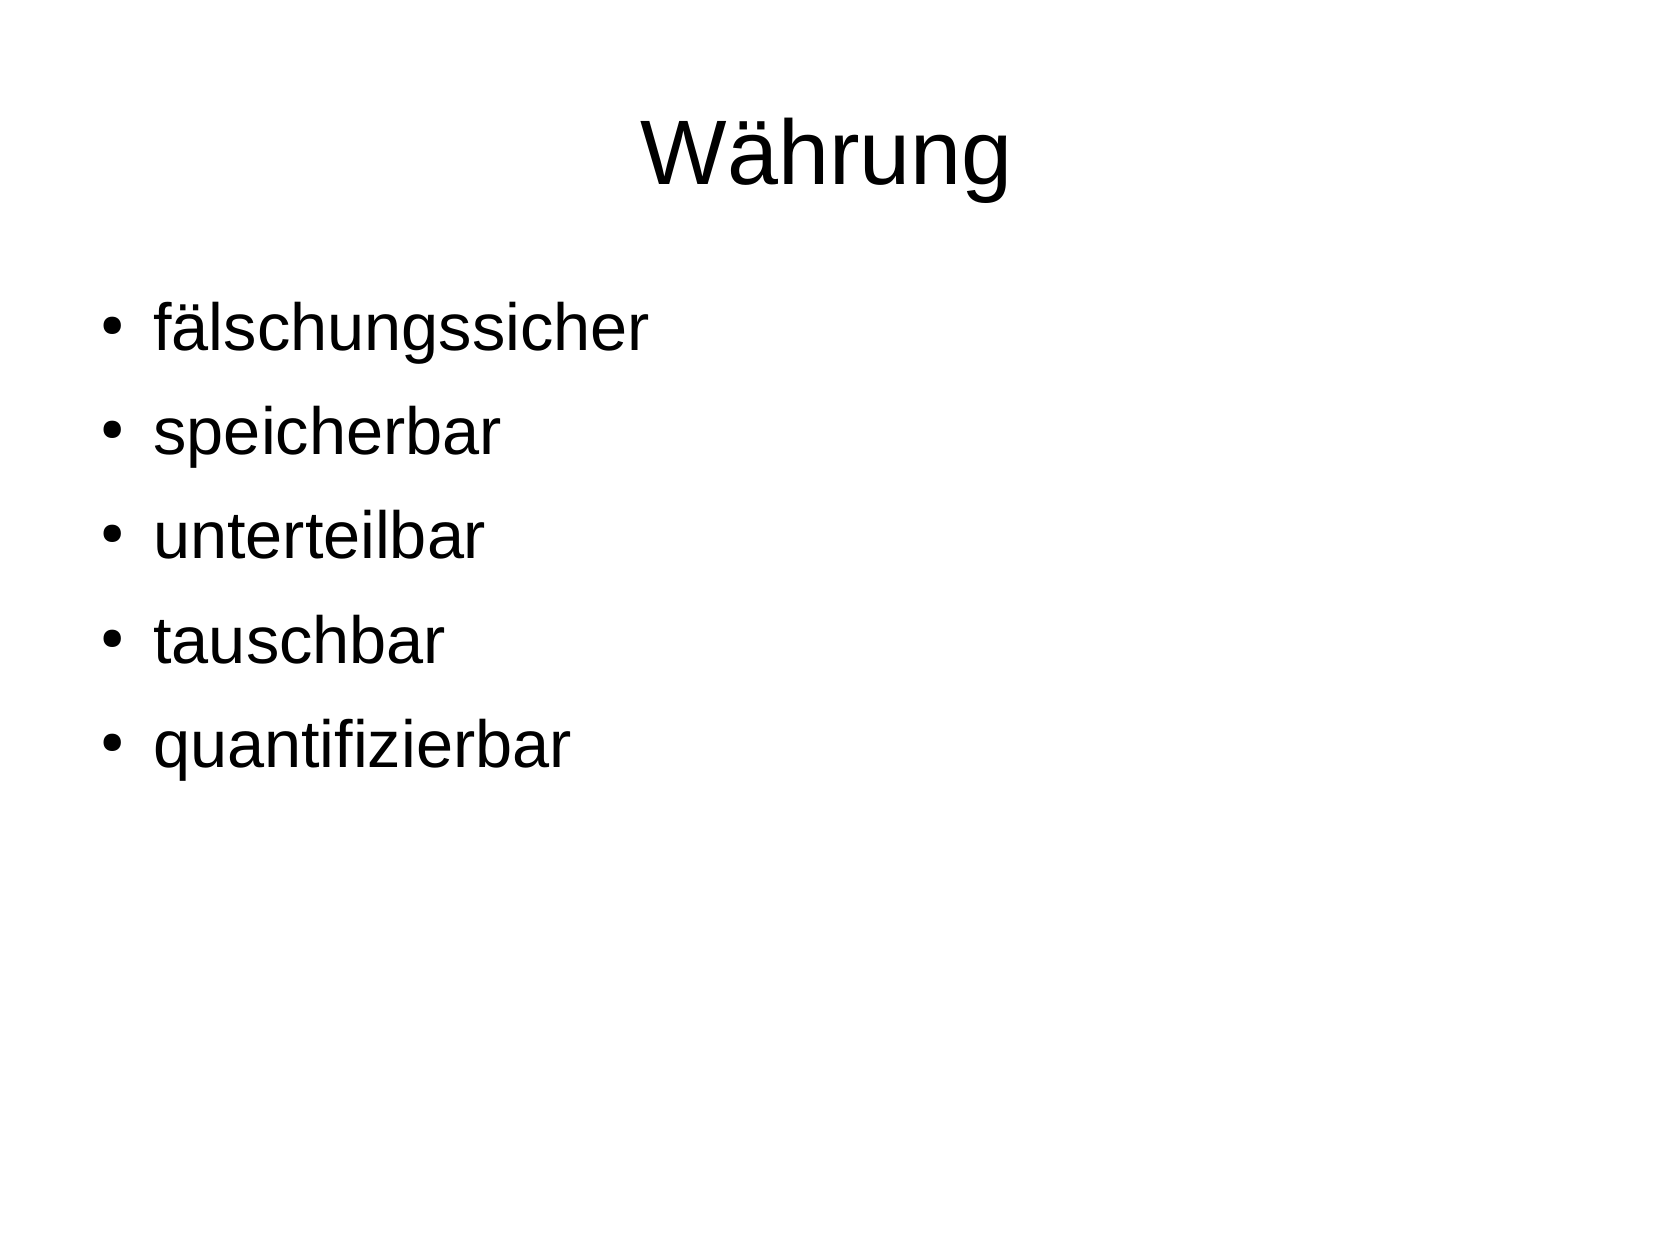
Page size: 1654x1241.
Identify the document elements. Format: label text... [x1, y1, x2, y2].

list fälschungssicher speicherbar unterteilbar tauschbar quantifizierbar [82, 290, 1571, 1109]
title Währung [82, 49, 1571, 257]
